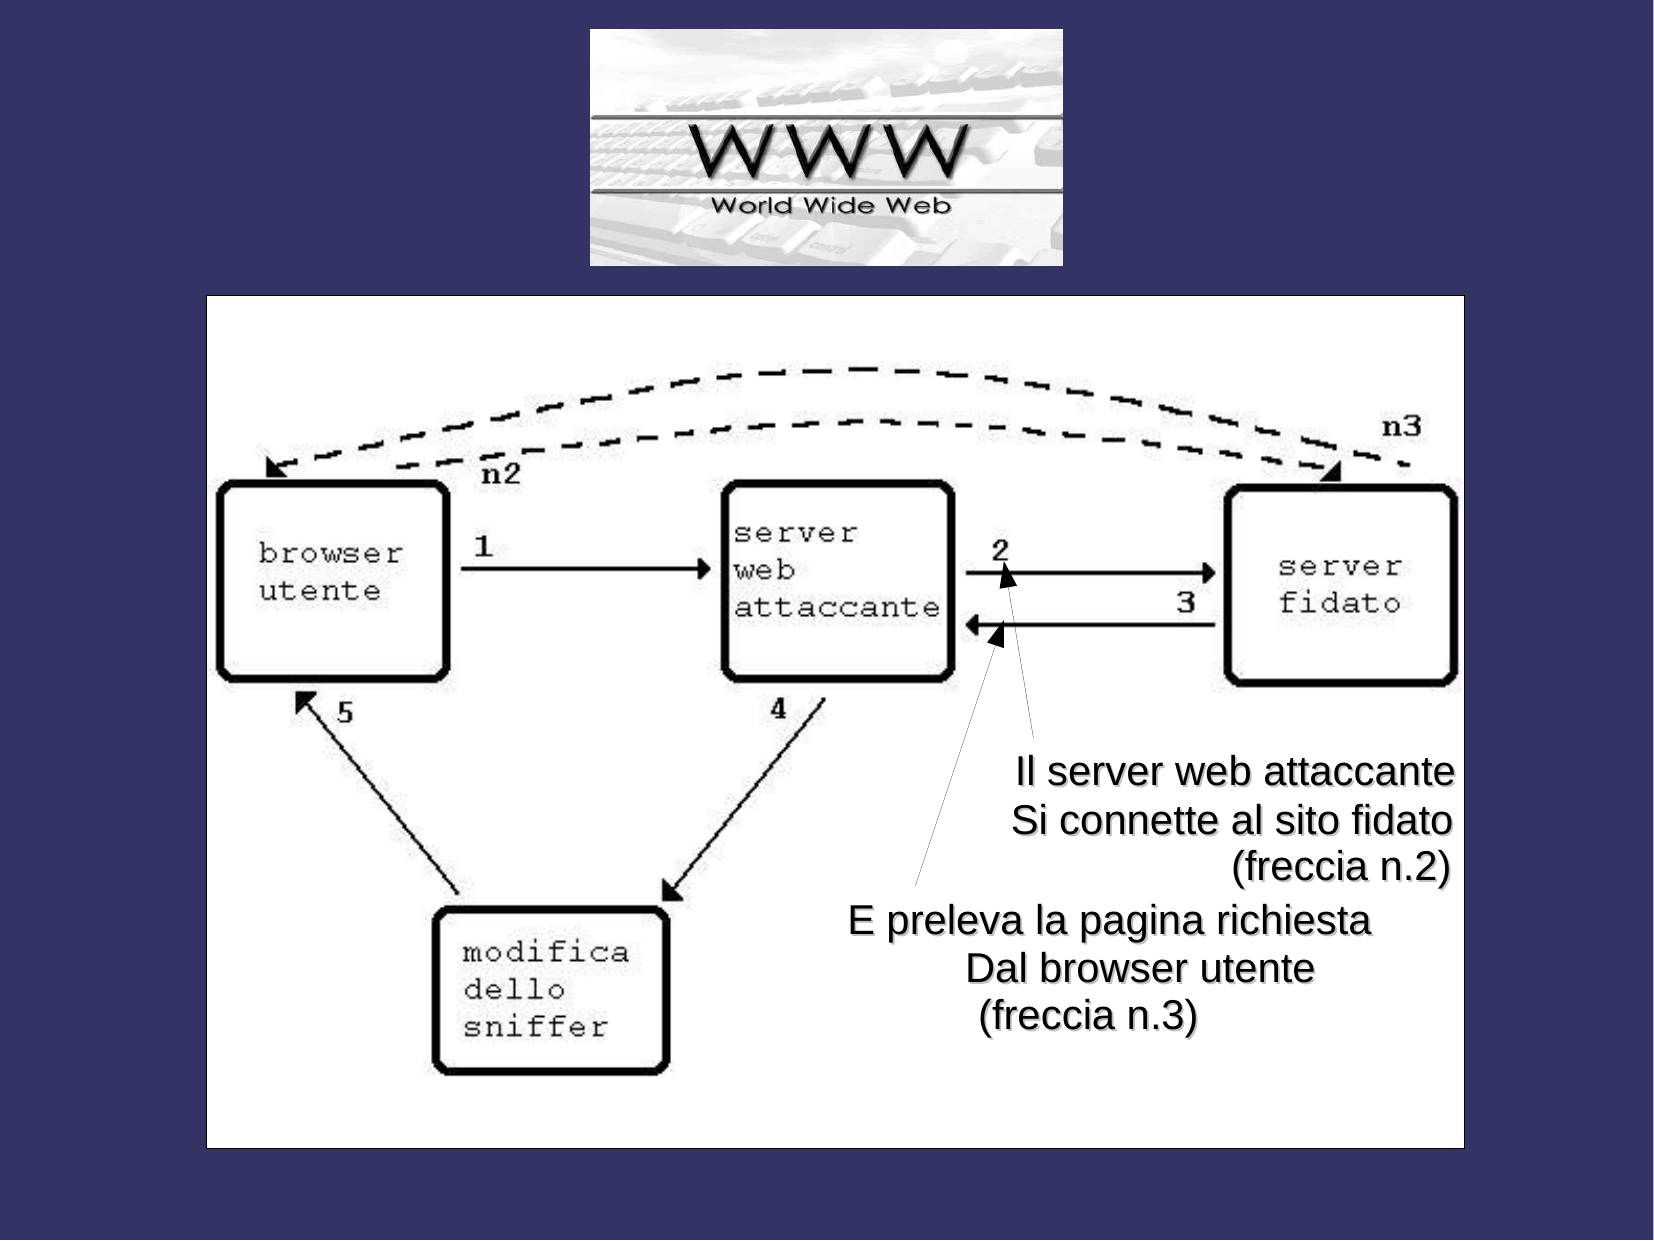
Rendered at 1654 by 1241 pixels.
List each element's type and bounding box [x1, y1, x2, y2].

picture [590, 29, 1063, 266]
picture [206, 295, 1465, 1149]
